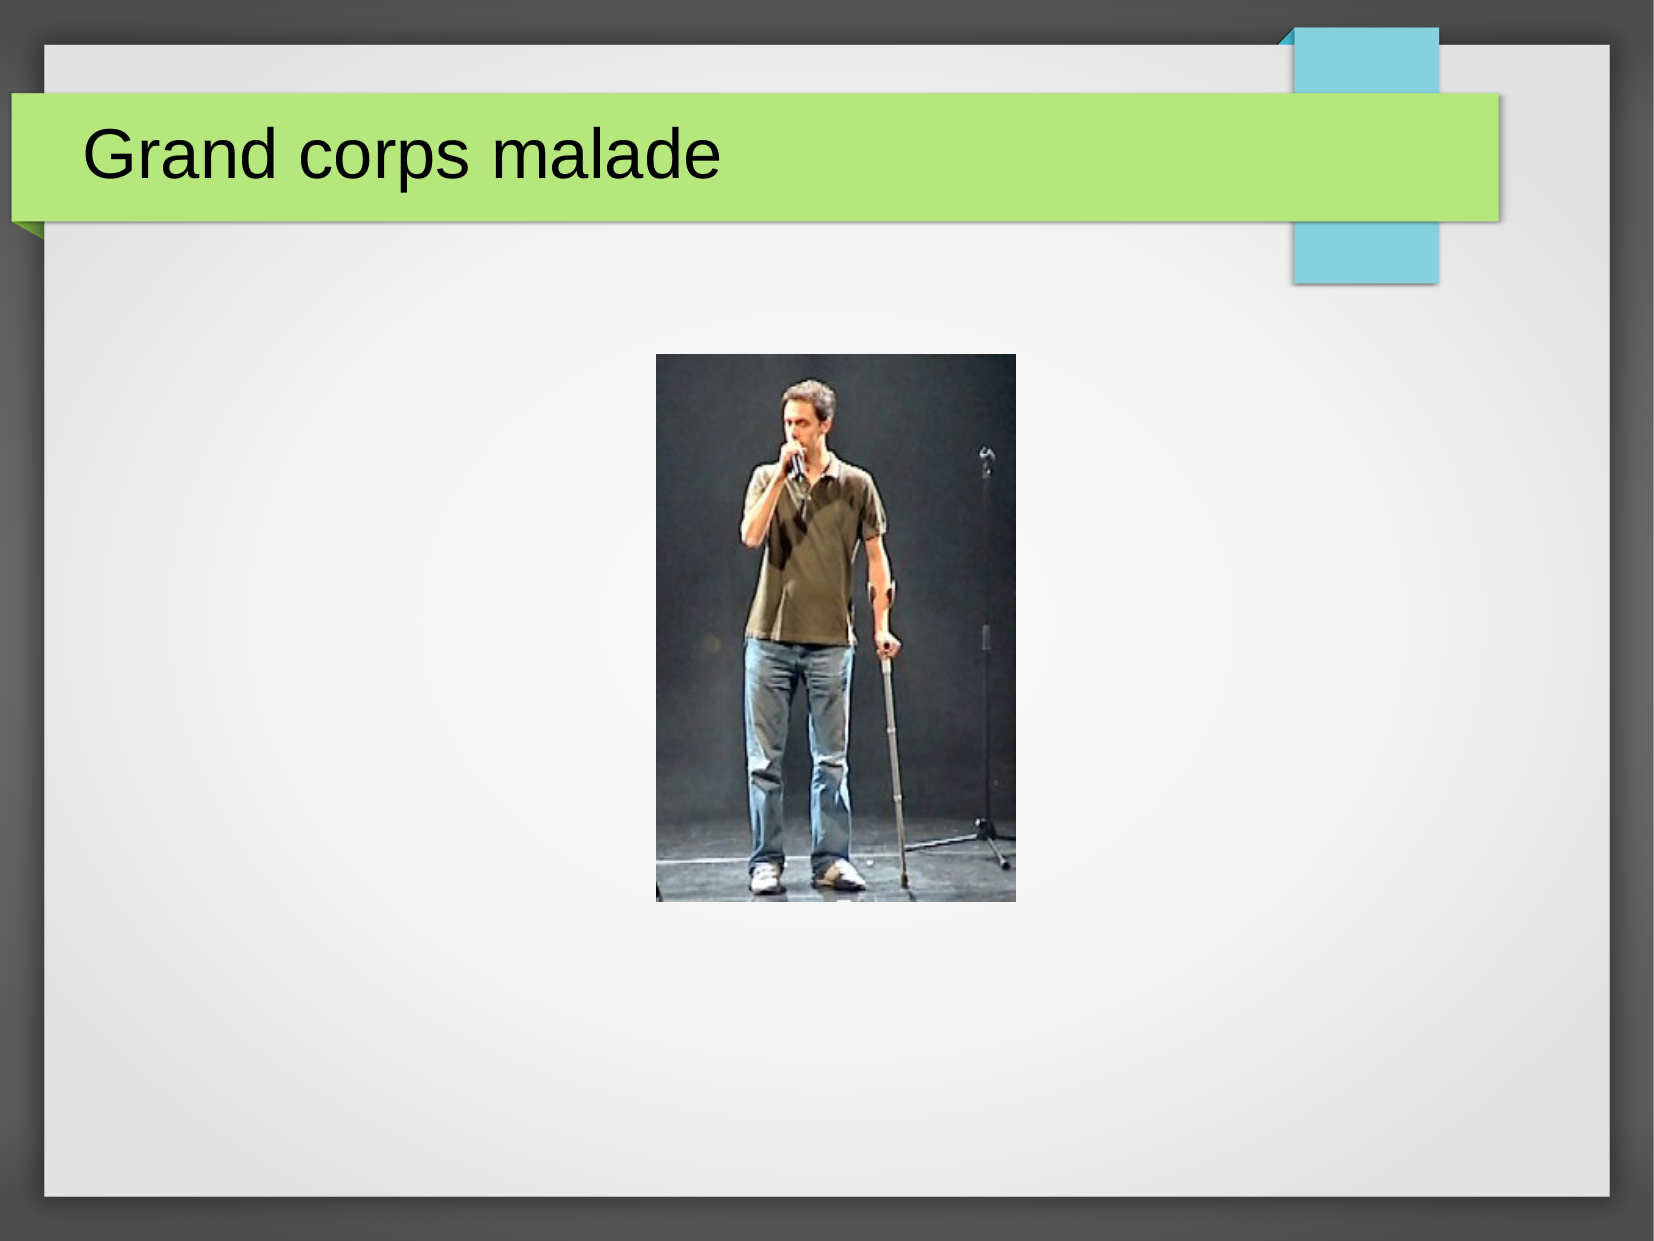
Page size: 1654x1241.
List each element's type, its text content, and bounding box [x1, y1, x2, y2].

title Grand corps malade [82, 94, 1264, 213]
picture [0, 0, 1654, 1241]
